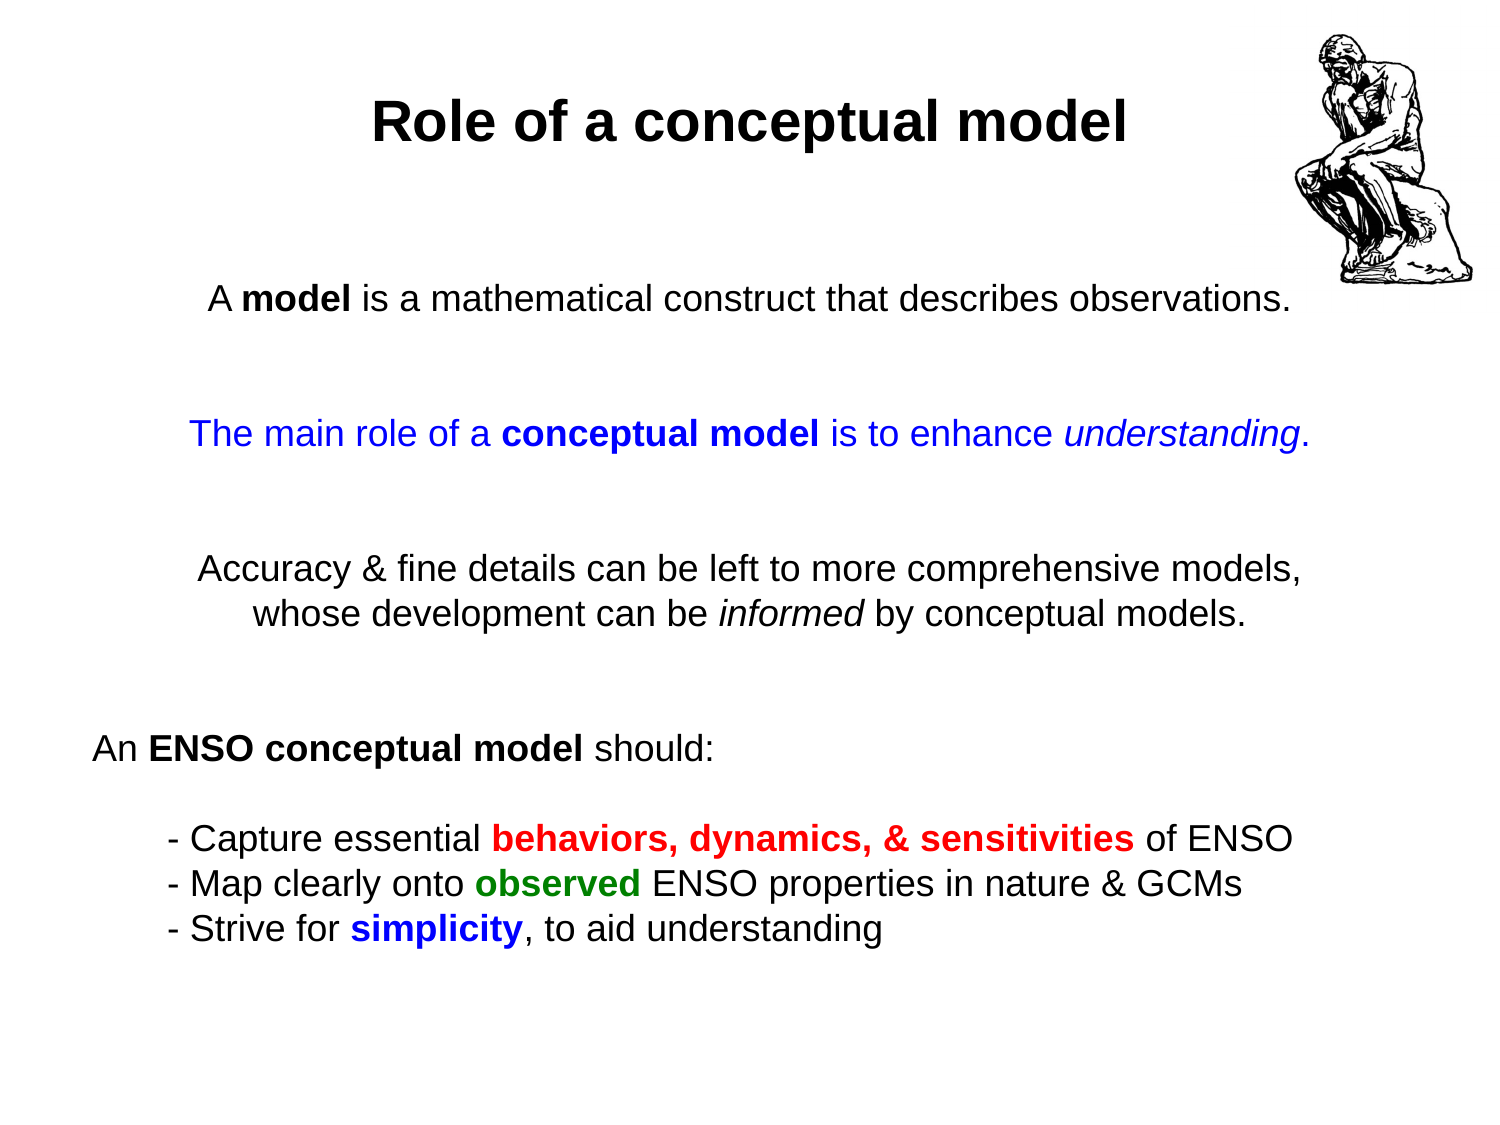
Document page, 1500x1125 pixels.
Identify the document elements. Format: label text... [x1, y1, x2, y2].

picture [1229, 5, 1500, 313]
text_box A model is a mathematical construct that describes observations. The main role of a conceptual model is to enhance understanding. Accuracy & fine details can be left to more comprehensive models, whose development can be informed by conceptual models. An ENSO conceptual model should: - Capture essential behaviors, dynamics, & sensitivities of ENSO - Map clearly onto observed ENSO properties in nature & GCMs - Strive for simplicity, to aid understanding [77, 266, 1423, 1062]
text_box Role of a conceptual model [25, 75, 1475, 161]
